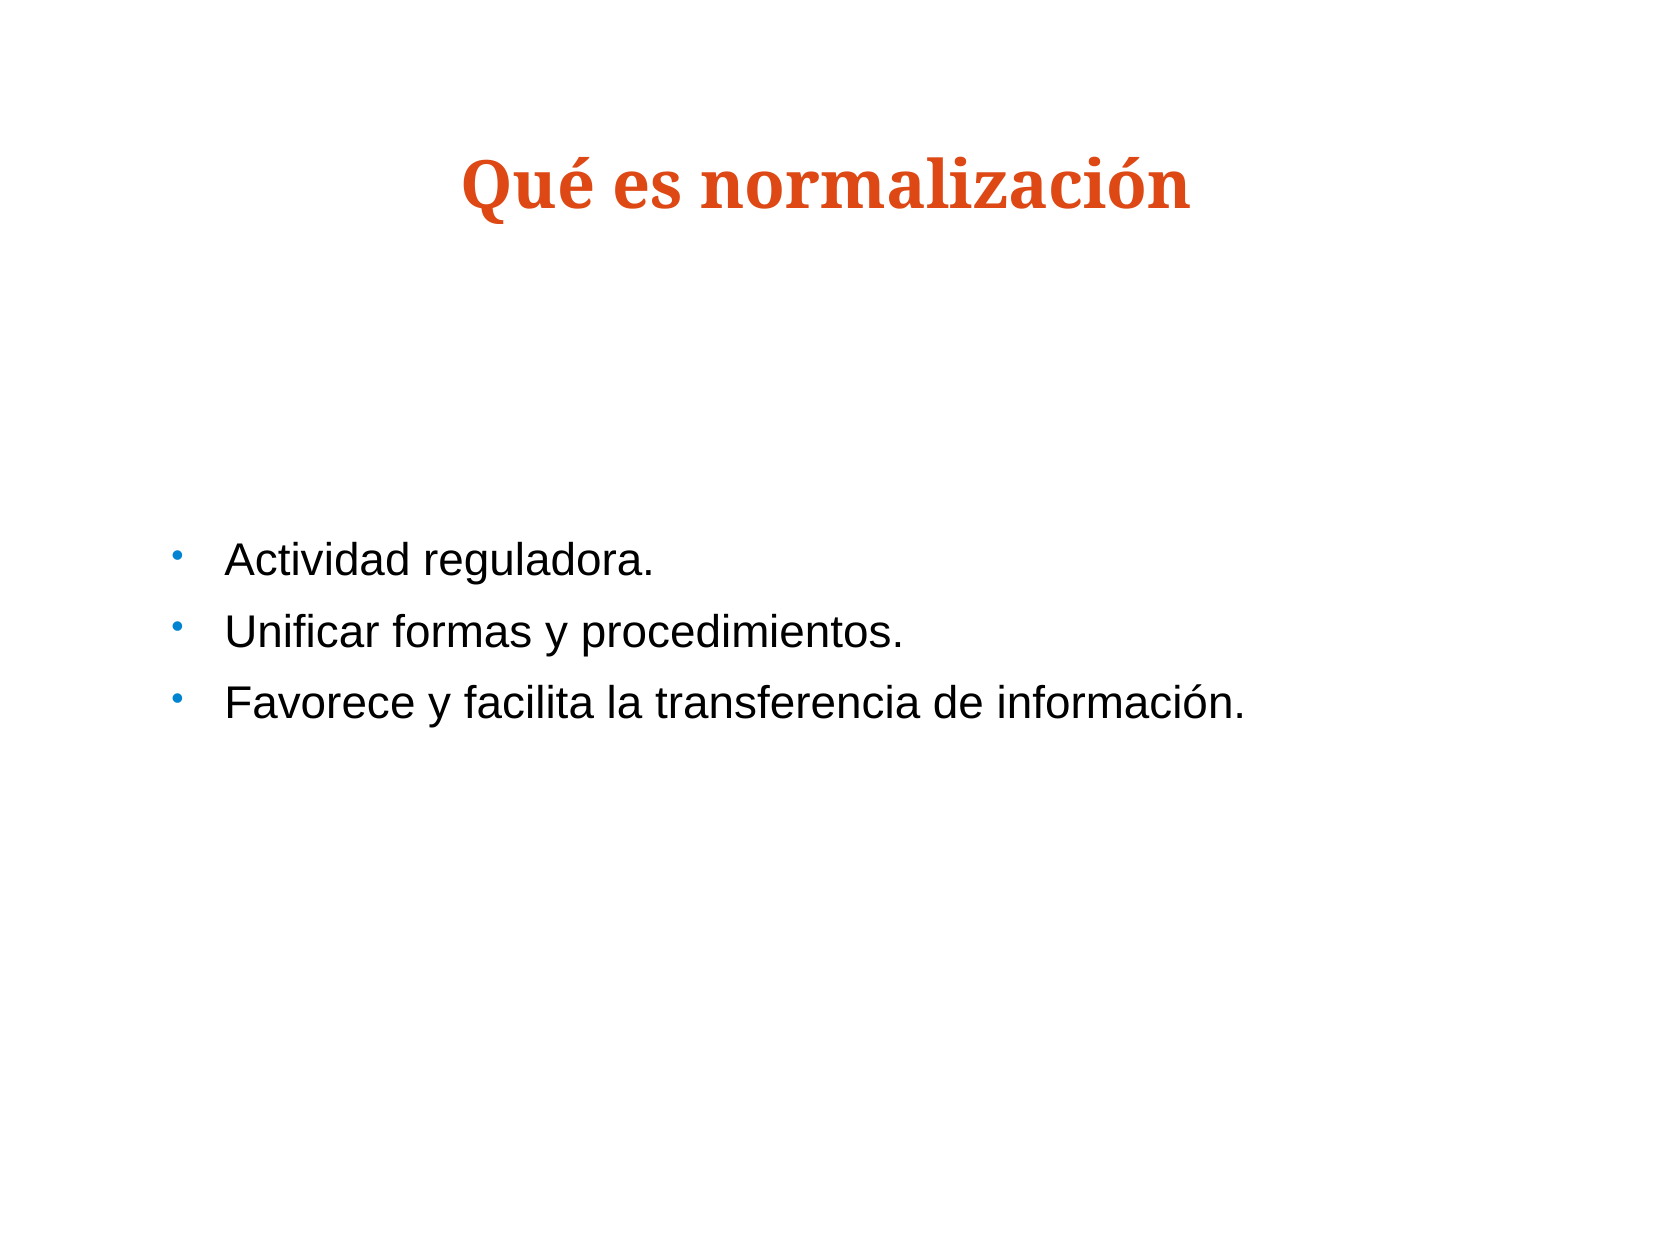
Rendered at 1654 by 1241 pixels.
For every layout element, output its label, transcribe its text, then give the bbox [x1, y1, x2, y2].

list Actividad reguladora. Unificar formas y procedimientos. Favorece y facilita la transferencia de información. [153, 319, 1501, 1040]
title Qué es normalización [124, 78, 1530, 287]
